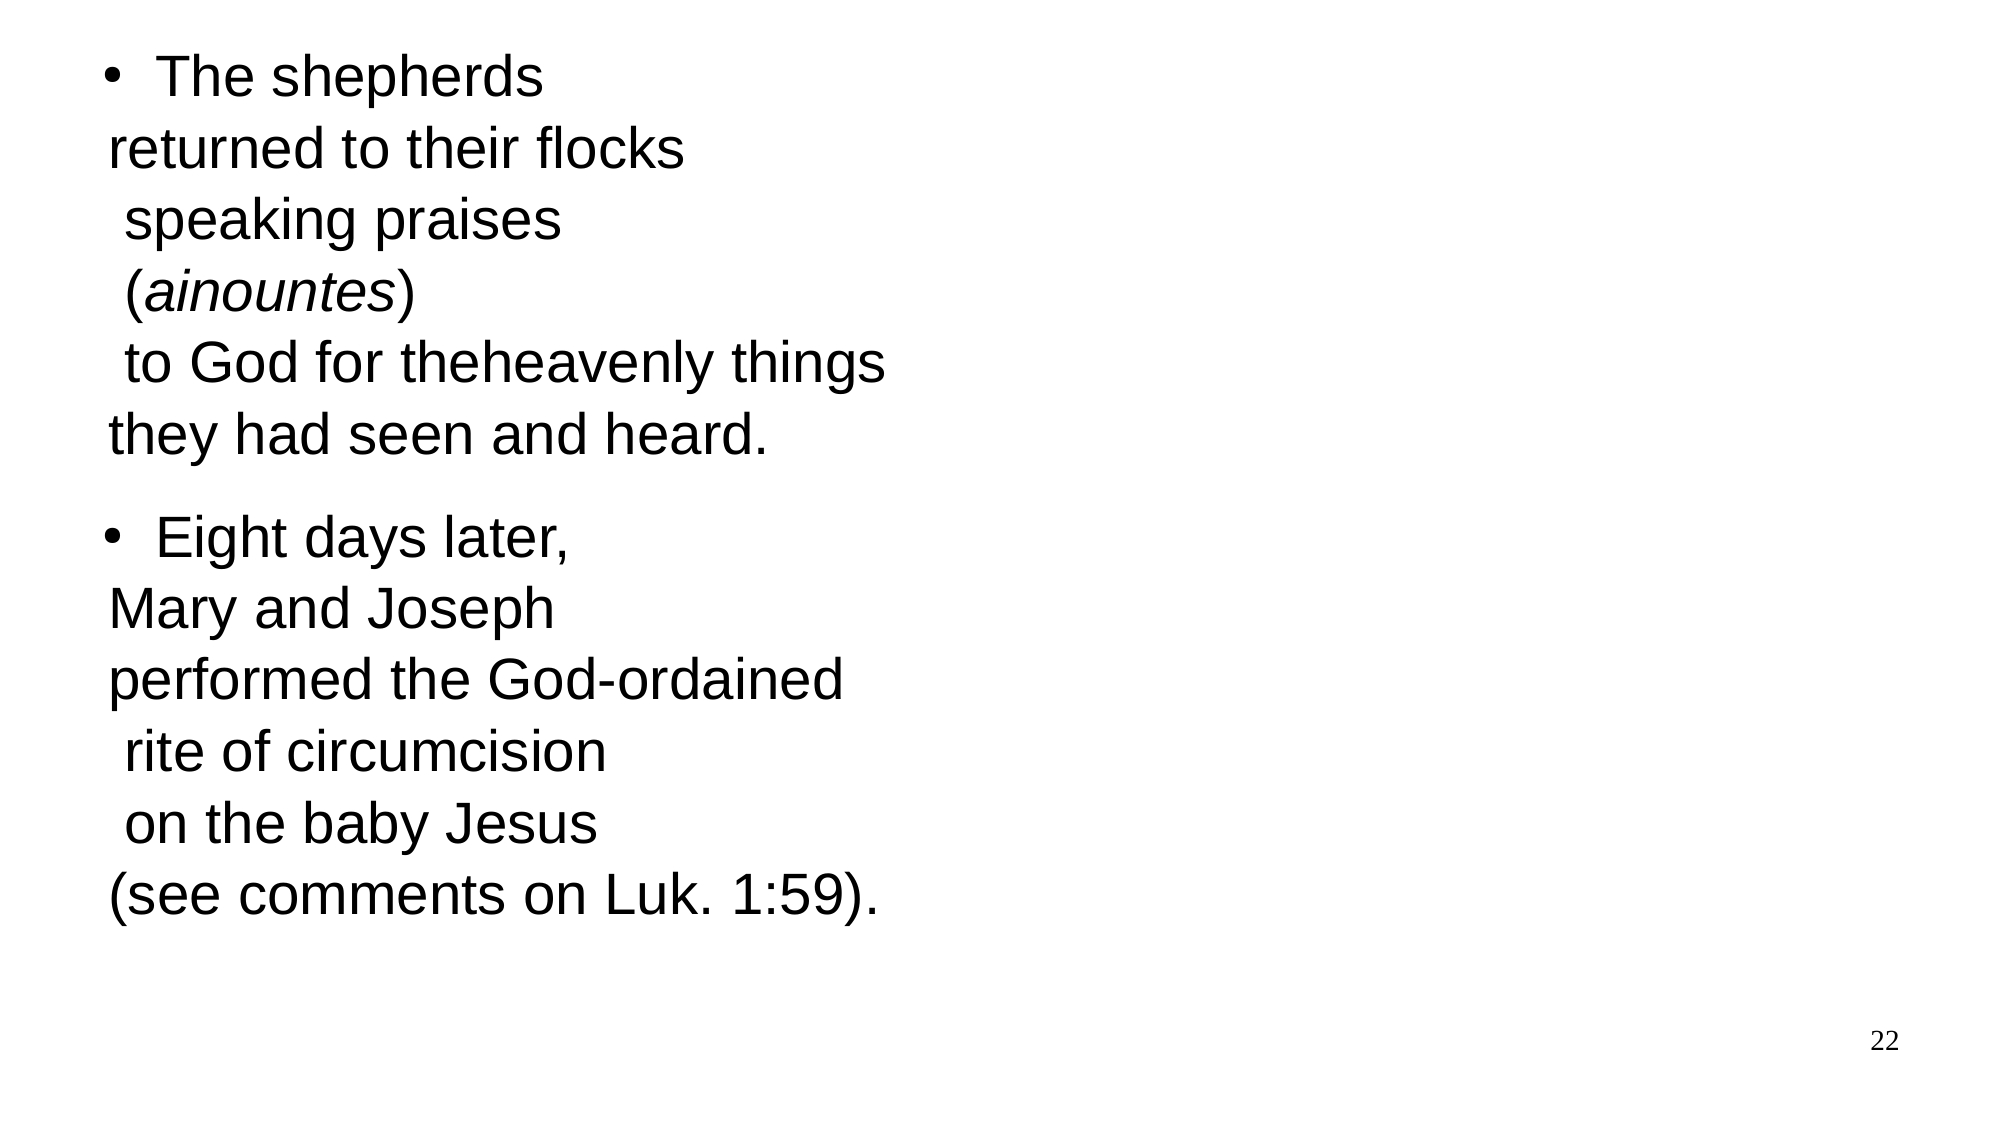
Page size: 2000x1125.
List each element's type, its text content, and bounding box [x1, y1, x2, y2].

list The shepherds returned to their flocks speaking praises (ainountes) to God for theheavenly things they had seen and heard. Eight days later, Mary and Joseph performed the God-ordained rite of circumcision on the baby Jesus (see comments on Luk. 1:59). [37, 37, 1951, 1088]
